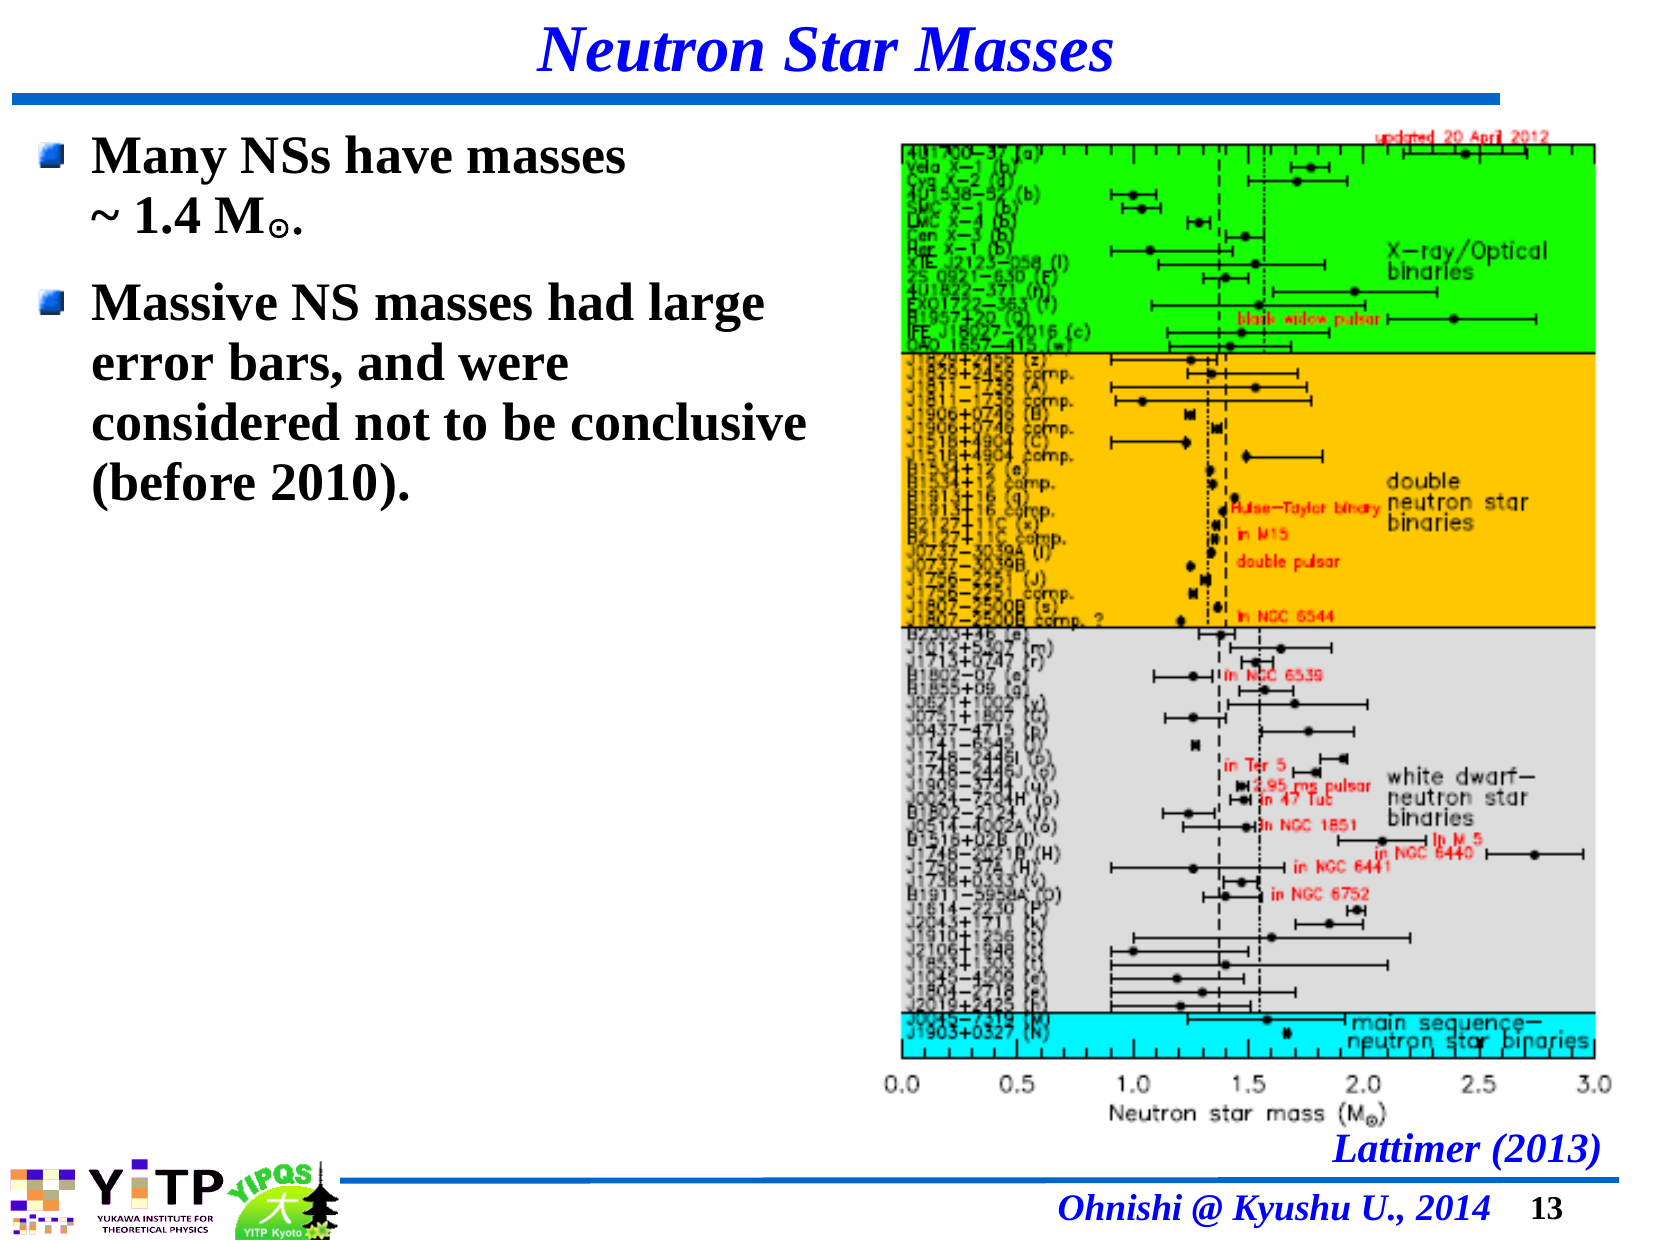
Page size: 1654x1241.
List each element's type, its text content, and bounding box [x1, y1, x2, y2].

picture [877, 117, 1621, 1137]
text_box Lattimer (2013) [1332, 1124, 1604, 1172]
list Many NSs have masses ~ 1.4 M⊙. Massive NS masses had large error bars, and were considered not to be conclusive (before 2010). [20, 124, 819, 1137]
picture [0, 1154, 340, 1241]
title Neutron Star Masses [0, 0, 1654, 99]
